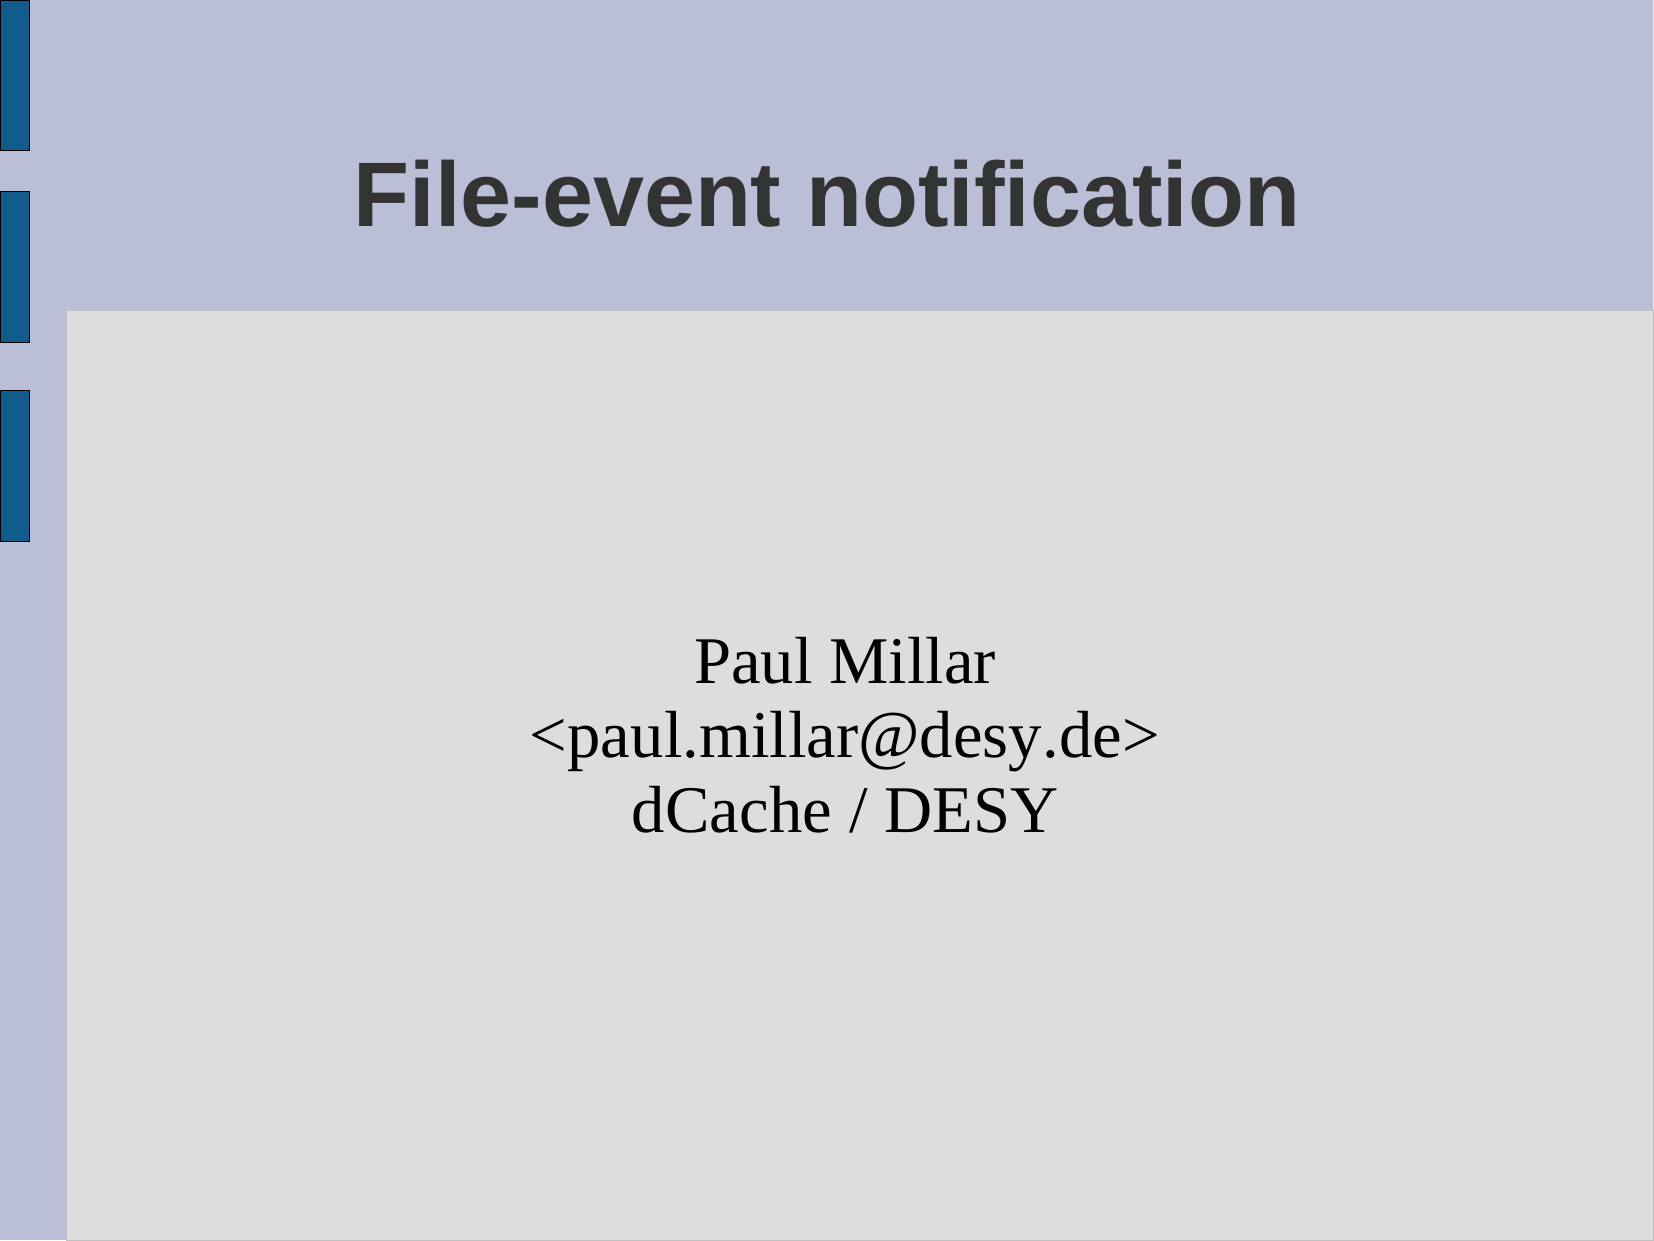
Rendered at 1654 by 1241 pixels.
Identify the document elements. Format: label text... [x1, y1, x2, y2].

title File-event notification [121, 91, 1534, 299]
subtitle Paul Millar <paul.millar@desy.de> dCache / DESY [121, 344, 1534, 1127]
